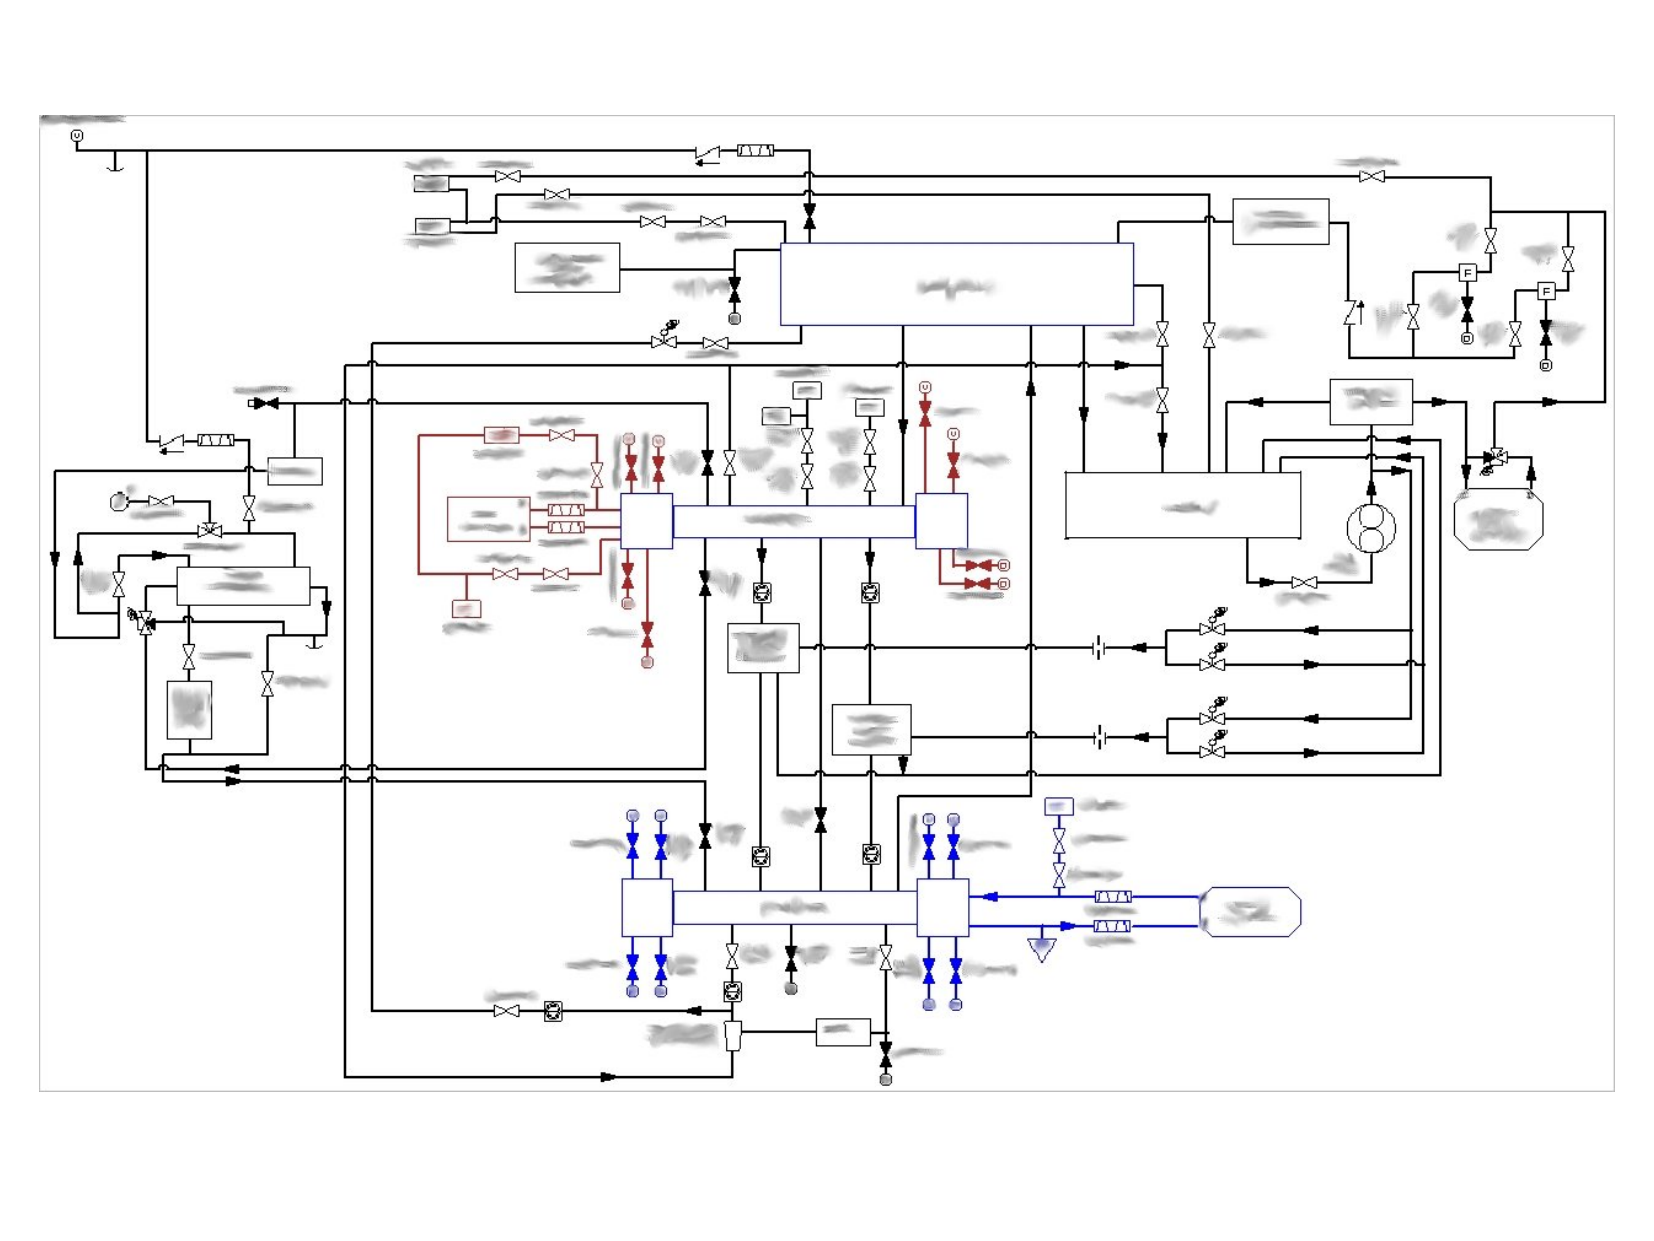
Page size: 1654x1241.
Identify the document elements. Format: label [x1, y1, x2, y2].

picture [39, 115, 1615, 1092]
